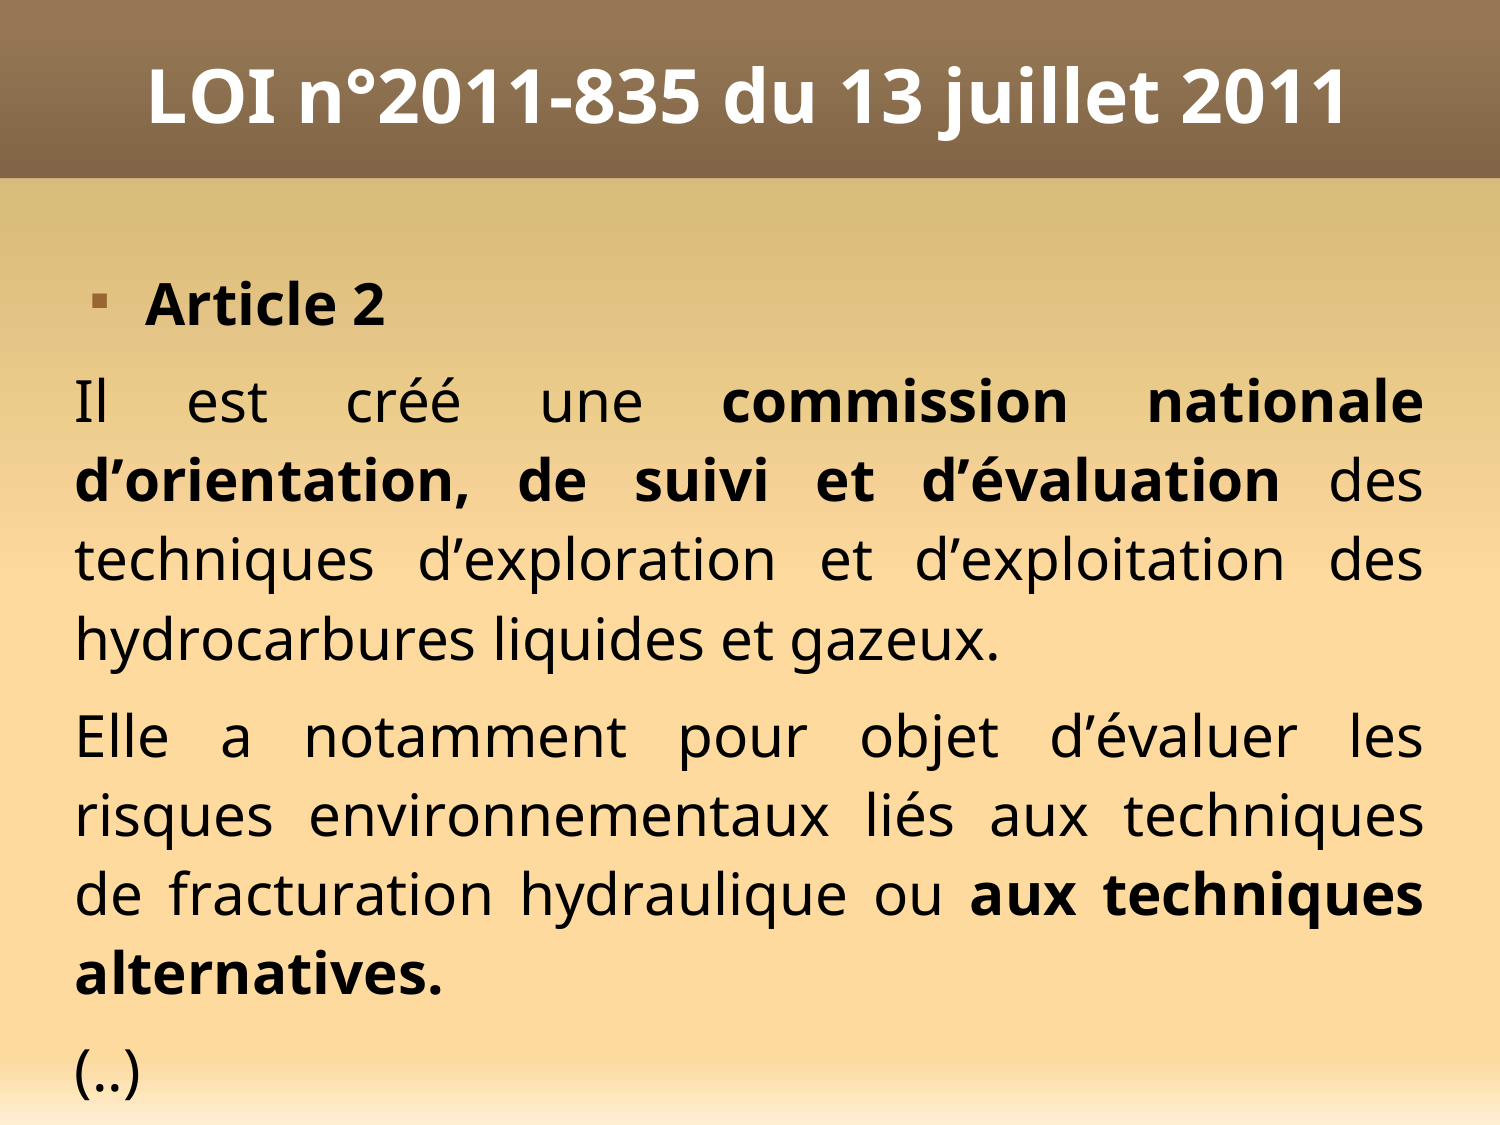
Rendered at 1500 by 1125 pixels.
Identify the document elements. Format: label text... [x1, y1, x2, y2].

picture [0, 0, 1500, 1125]
title LOI n°2011-835 du 13 juillet 2011 [37, 0, 1463, 210]
list Article 2 Il est créé une commission nationale d’orientation, de suivi et d’évaluation des techniques d’exploration et d’exploitation des hydrocarbures liquides et gazeux. Elle a notamment pour objet d’évaluer les risques environnementaux liés aux techniques de fracturation hydraulique ou aux techniques alternatives. (..) [74, 263, 1425, 1125]
